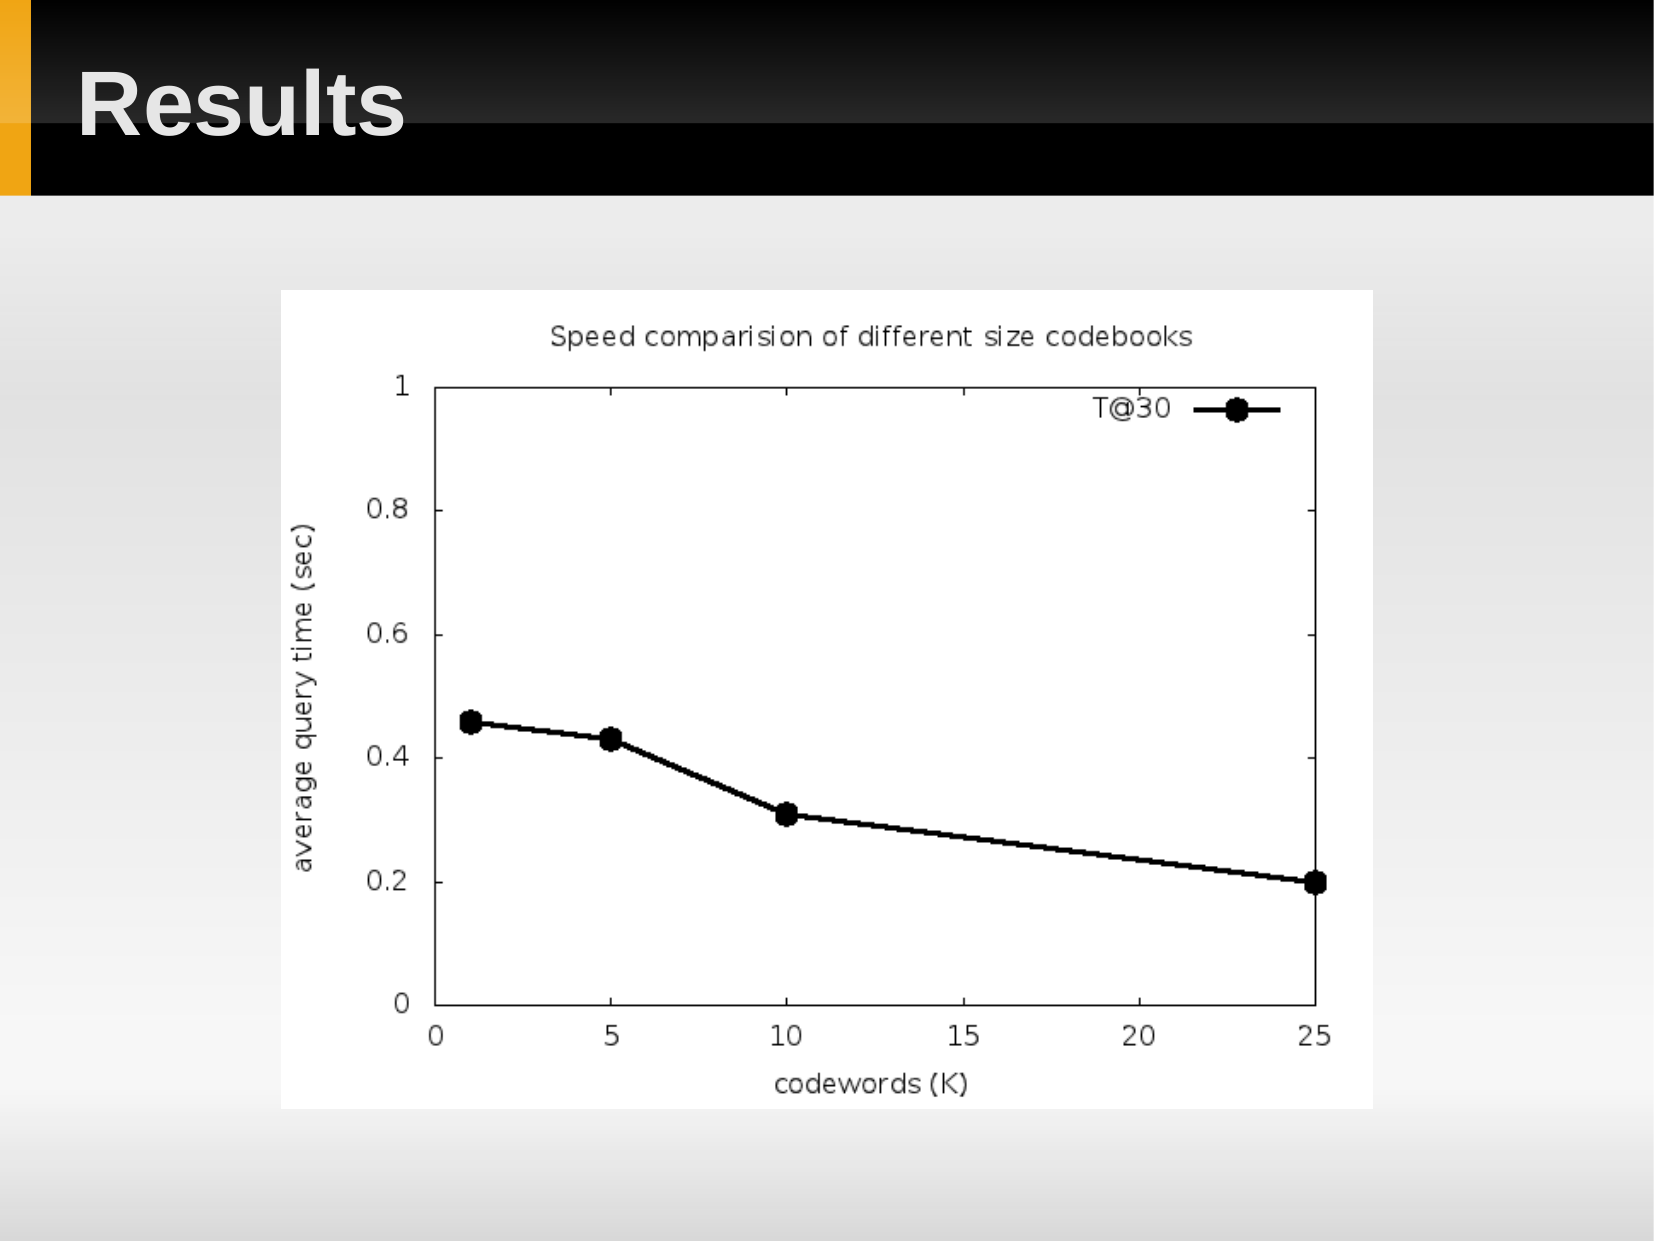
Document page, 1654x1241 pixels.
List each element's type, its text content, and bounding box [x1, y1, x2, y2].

picture [0, 0, 1654, 1241]
title Results [76, 0, 1565, 208]
